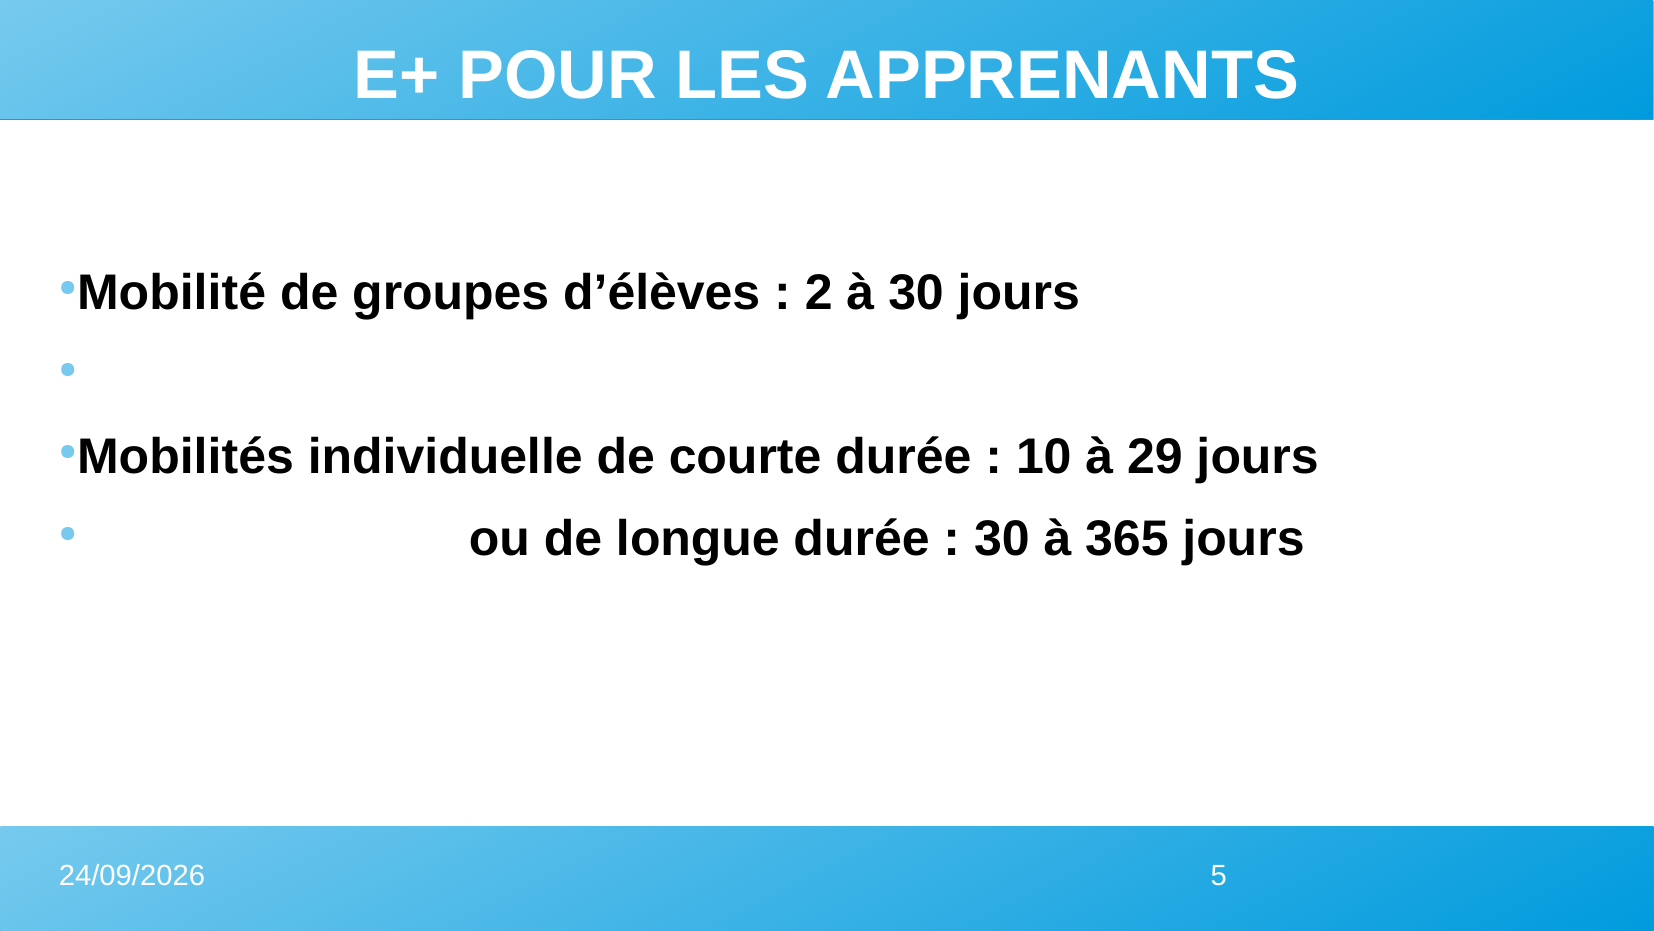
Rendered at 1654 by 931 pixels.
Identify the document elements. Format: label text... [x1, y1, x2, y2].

list Mobilité de groupes d’élèves : 2 à 30 jours Mobilités individuelle de courte durée : 10 à 29 jours ou de longue durée : 30 à 365 jours [59, 177, 1595, 768]
title E+ POUR LES APPRENANTS [59, 29, 1595, 108]
text_box [1210, 856, 1595, 916]
text_box 05/04/2023 [59, 856, 443, 916]
